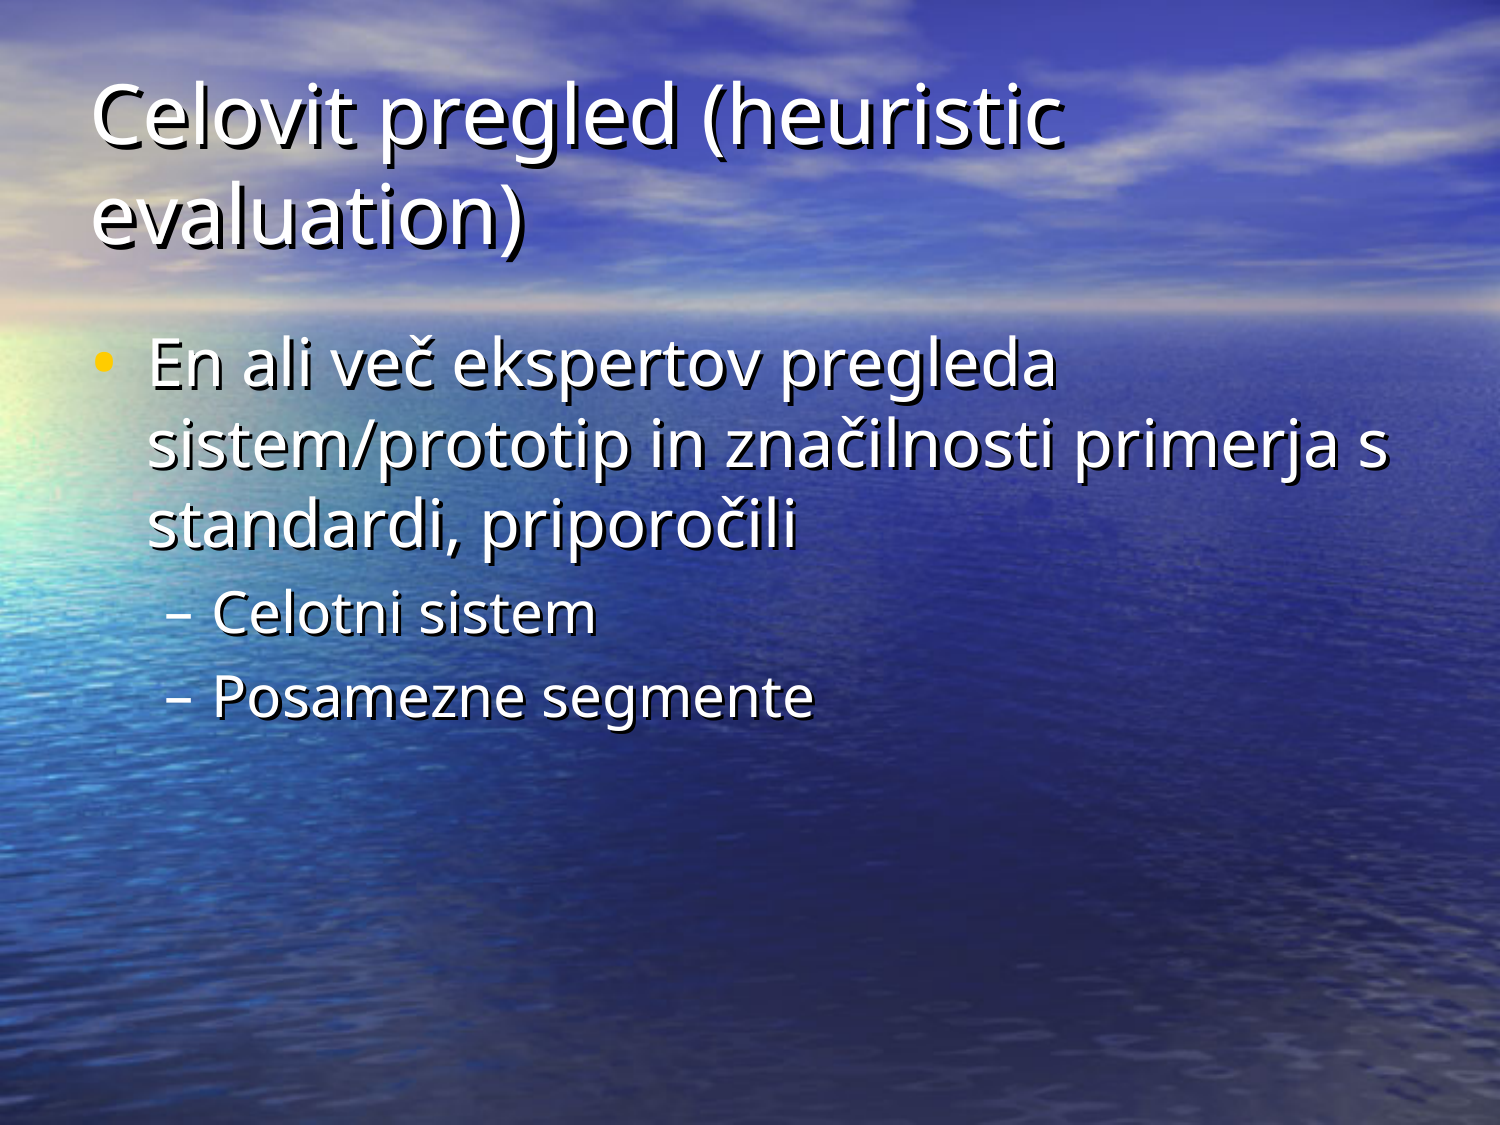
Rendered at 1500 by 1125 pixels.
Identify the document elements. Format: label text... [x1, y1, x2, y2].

list En ali več ekspertov pregleda sistem/prototip in značilnosti primerja s standardi, priporočili Celotni sistem Posamezne segmente [75, 312, 1426, 988]
title Celovit pregled (heuristic evaluation) [75, 47, 1426, 276]
picture [0, 0, 1500, 1125]
